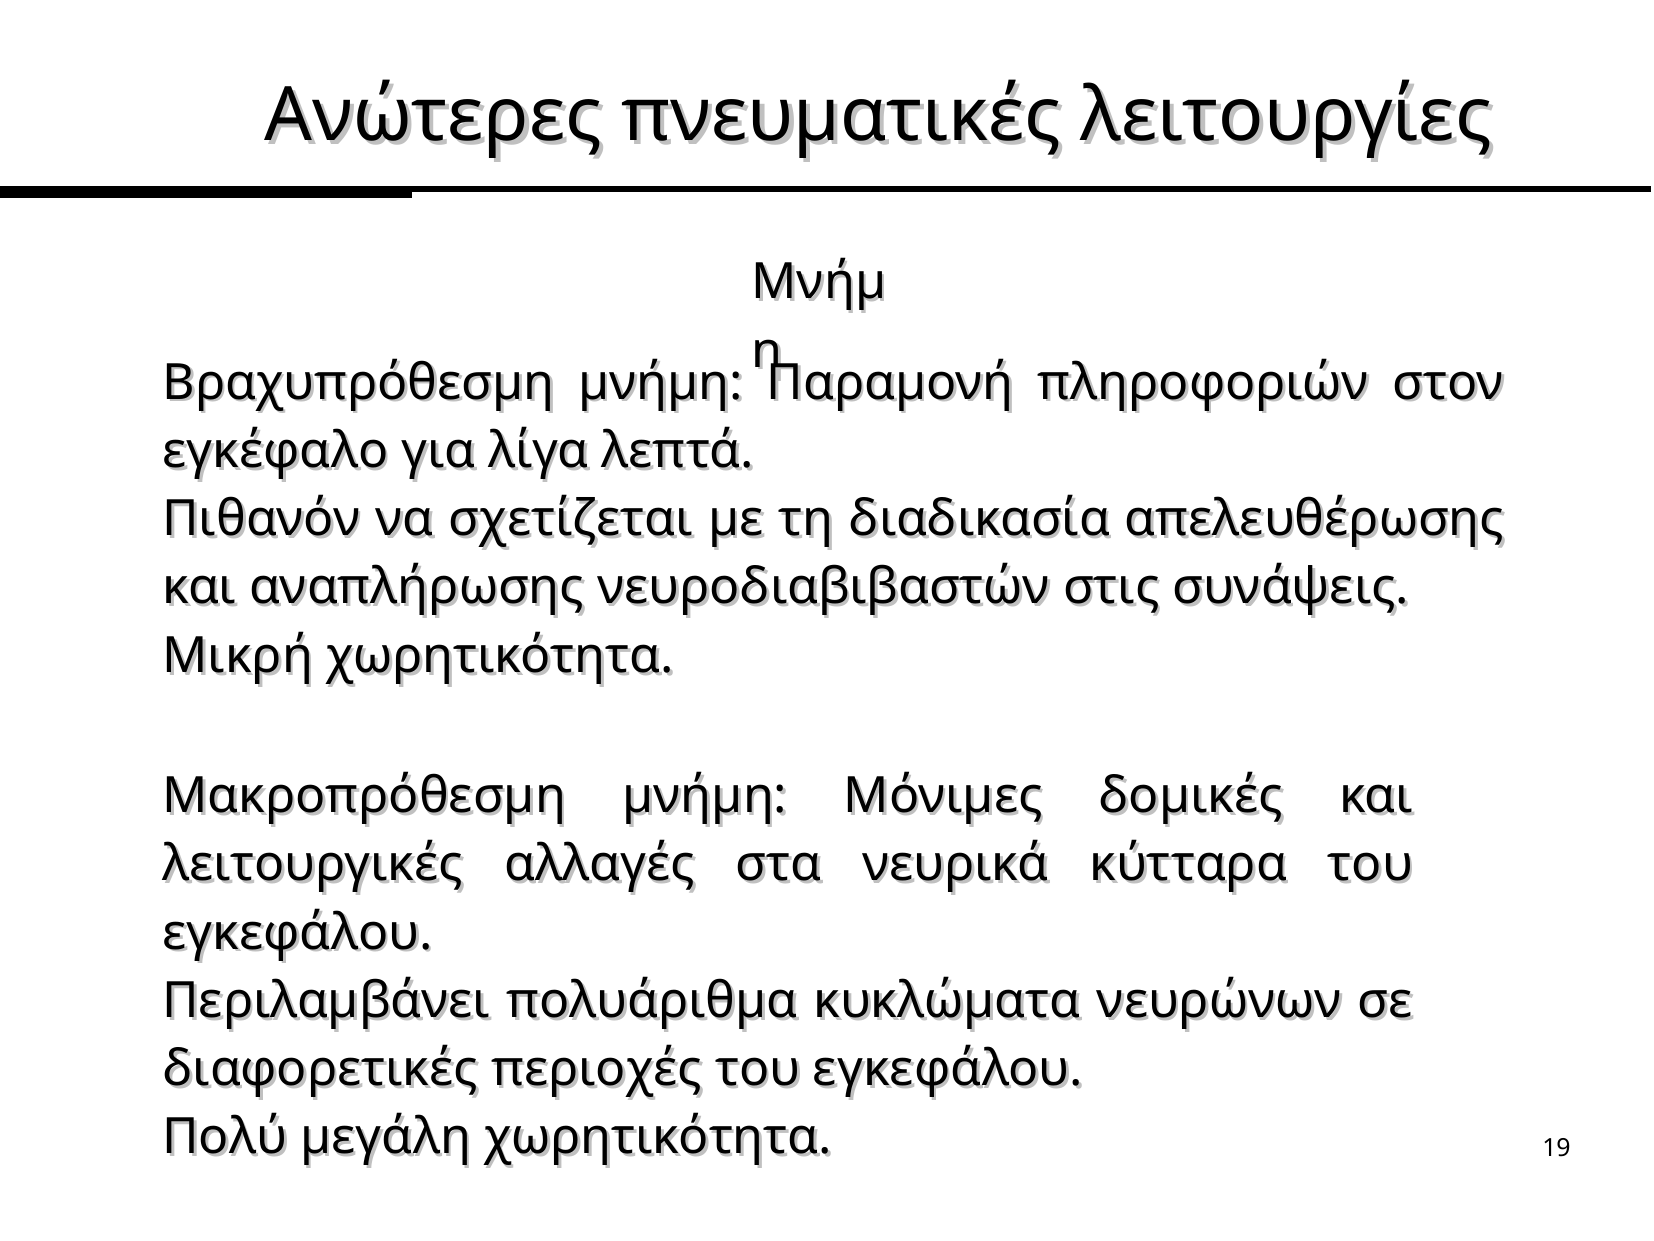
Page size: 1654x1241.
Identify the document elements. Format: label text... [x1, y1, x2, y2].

text_box Ανώτερες πνευματικές λειτουργίες [249, 52, 1405, 158]
text_box Μακροπρόθεσμη μνήμη: Μόνιμες δομικές και λειτουργικές αλλαγές στα νευρικά κύτταρα του εγκεφάλου. Περιλαμβάνει πολυάριθμα κυκλώματα νευρώνων σε διαφορετικές περιοχές του εγκεφάλου. Πολύ μεγάλη χωρητικότητα. [147, 751, 1548, 1069]
text_box Βραχυπρόθεσμη μνήμη: Παραμονή πληροφοριών στον εγκέφαλο για λίγα λεπτά. Πιθανόν να σχετίζεται με τη διαδικασία απελευθέρωσης και αναπλήρωσης νευροδιαβιβαστών στις συνάψεις. Μικρή χωρητικότητα. [147, 338, 1548, 655]
text_box Μνήμη [736, 237, 917, 313]
